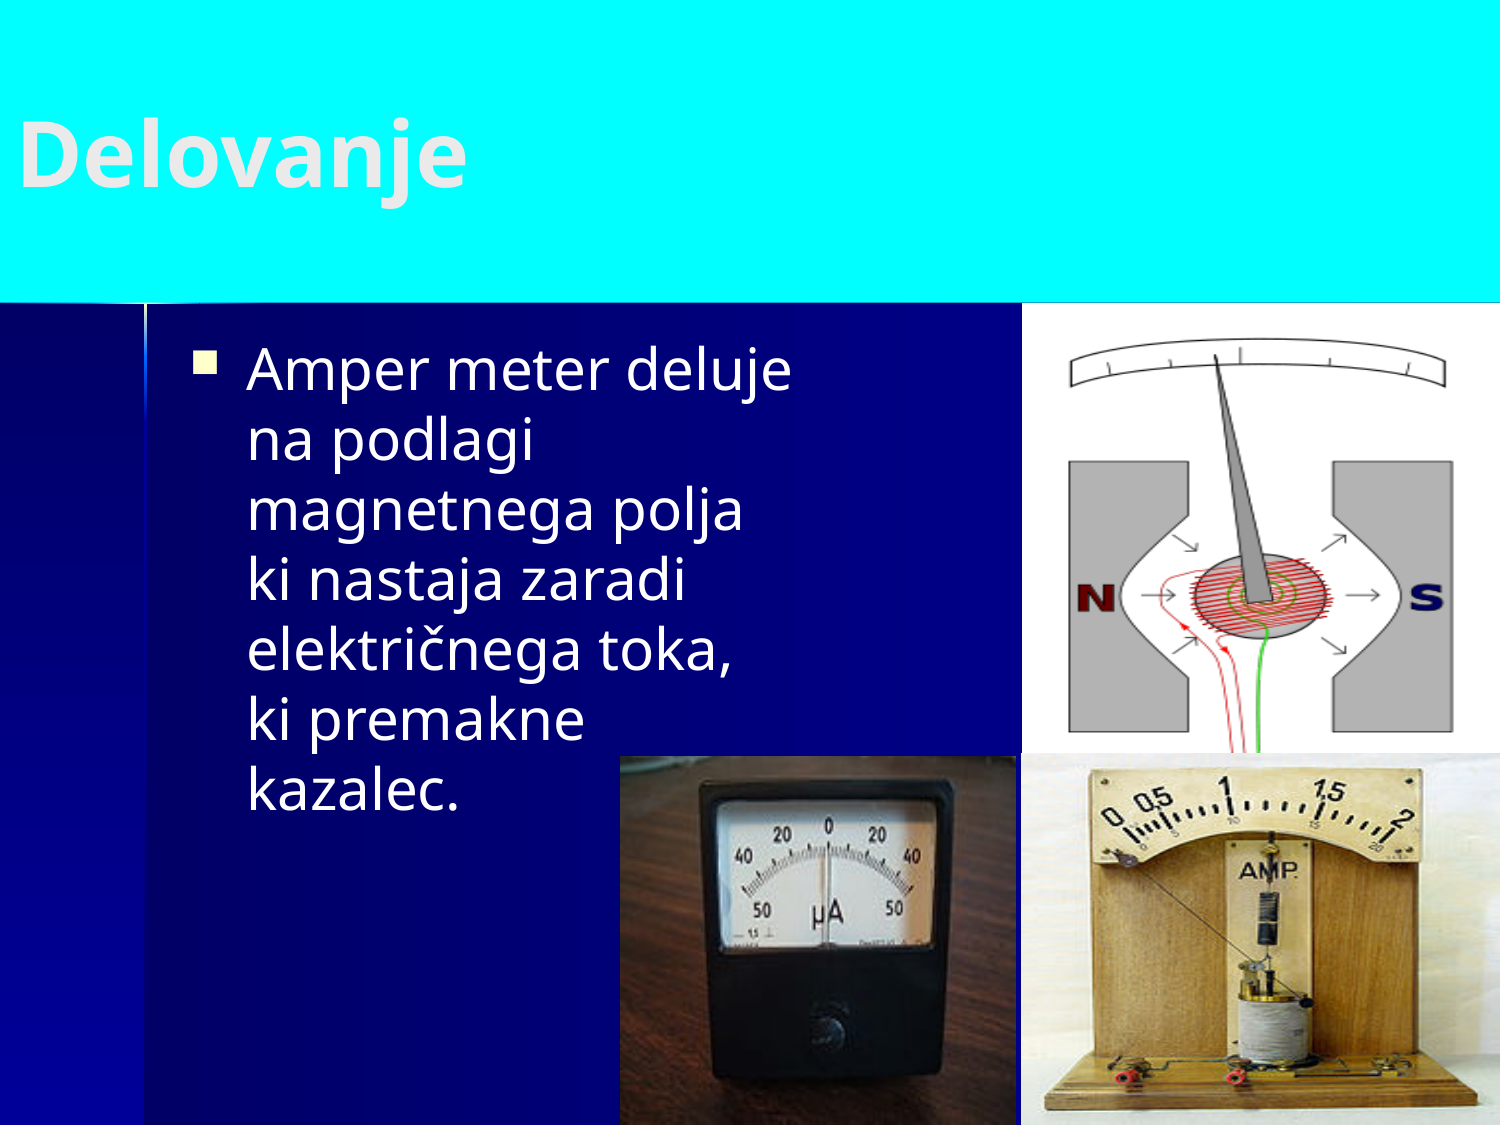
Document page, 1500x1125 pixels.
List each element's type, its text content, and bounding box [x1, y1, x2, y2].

picture [620, 756, 1016, 1125]
list Amper meter deluje na podlagi magnetnega polja ki nastaja zaradi električnega toka, ki premakne kazalec. [174, 324, 810, 1000]
title Delovanje [0, 0, 1500, 303]
picture [1021, 302, 1500, 1125]
